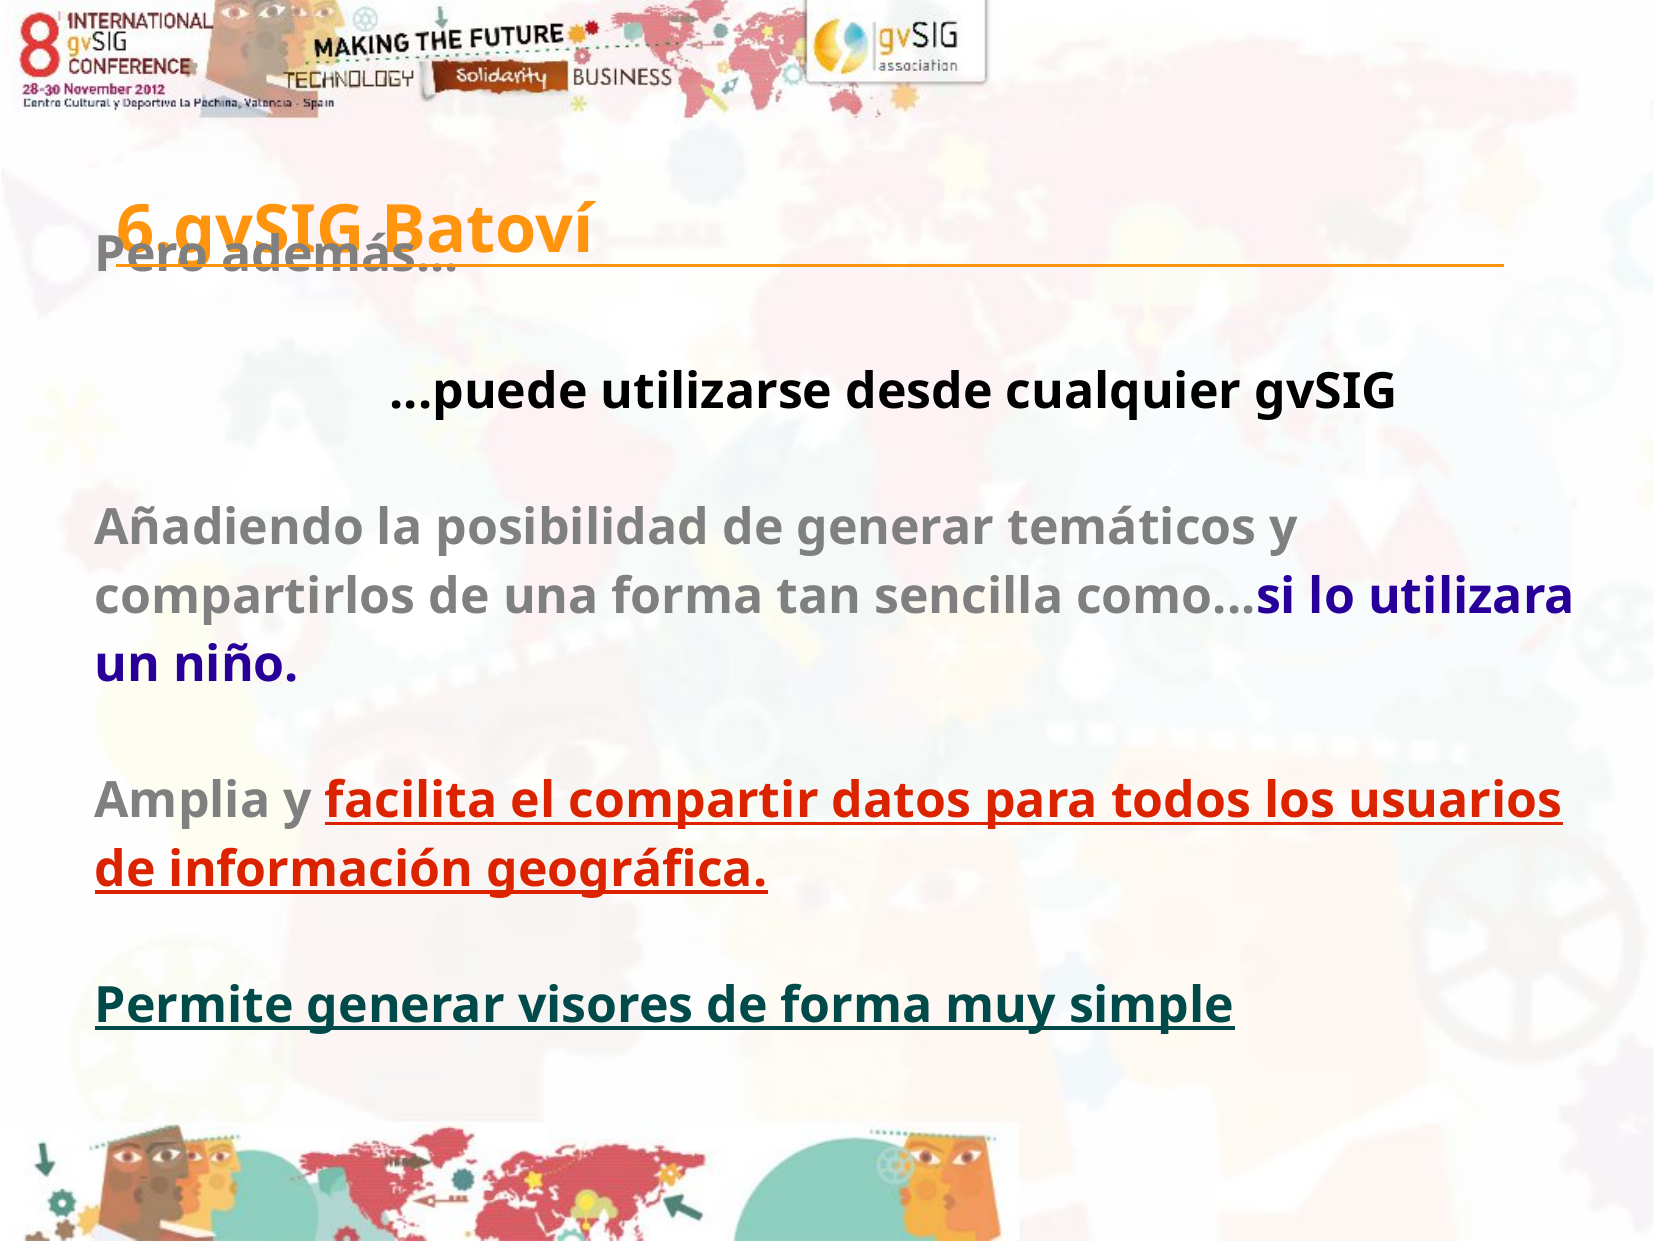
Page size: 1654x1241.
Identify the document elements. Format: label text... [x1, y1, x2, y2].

title Pero además... ...puede utilizarse desde cualquier gvSIG Añadiendo la posibilidad de generar temáticos y compartirlos de una forma tan sencilla como...si lo utilizara un niño. Amplia y facilita el compartir datos para todos los usuarios de información geográfica. Permite generar visores de forma muy simple [94, 278, 1609, 978]
picture [1, 0, 1654, 1241]
title 6.gvSIG Batoví [116, 187, 1605, 266]
